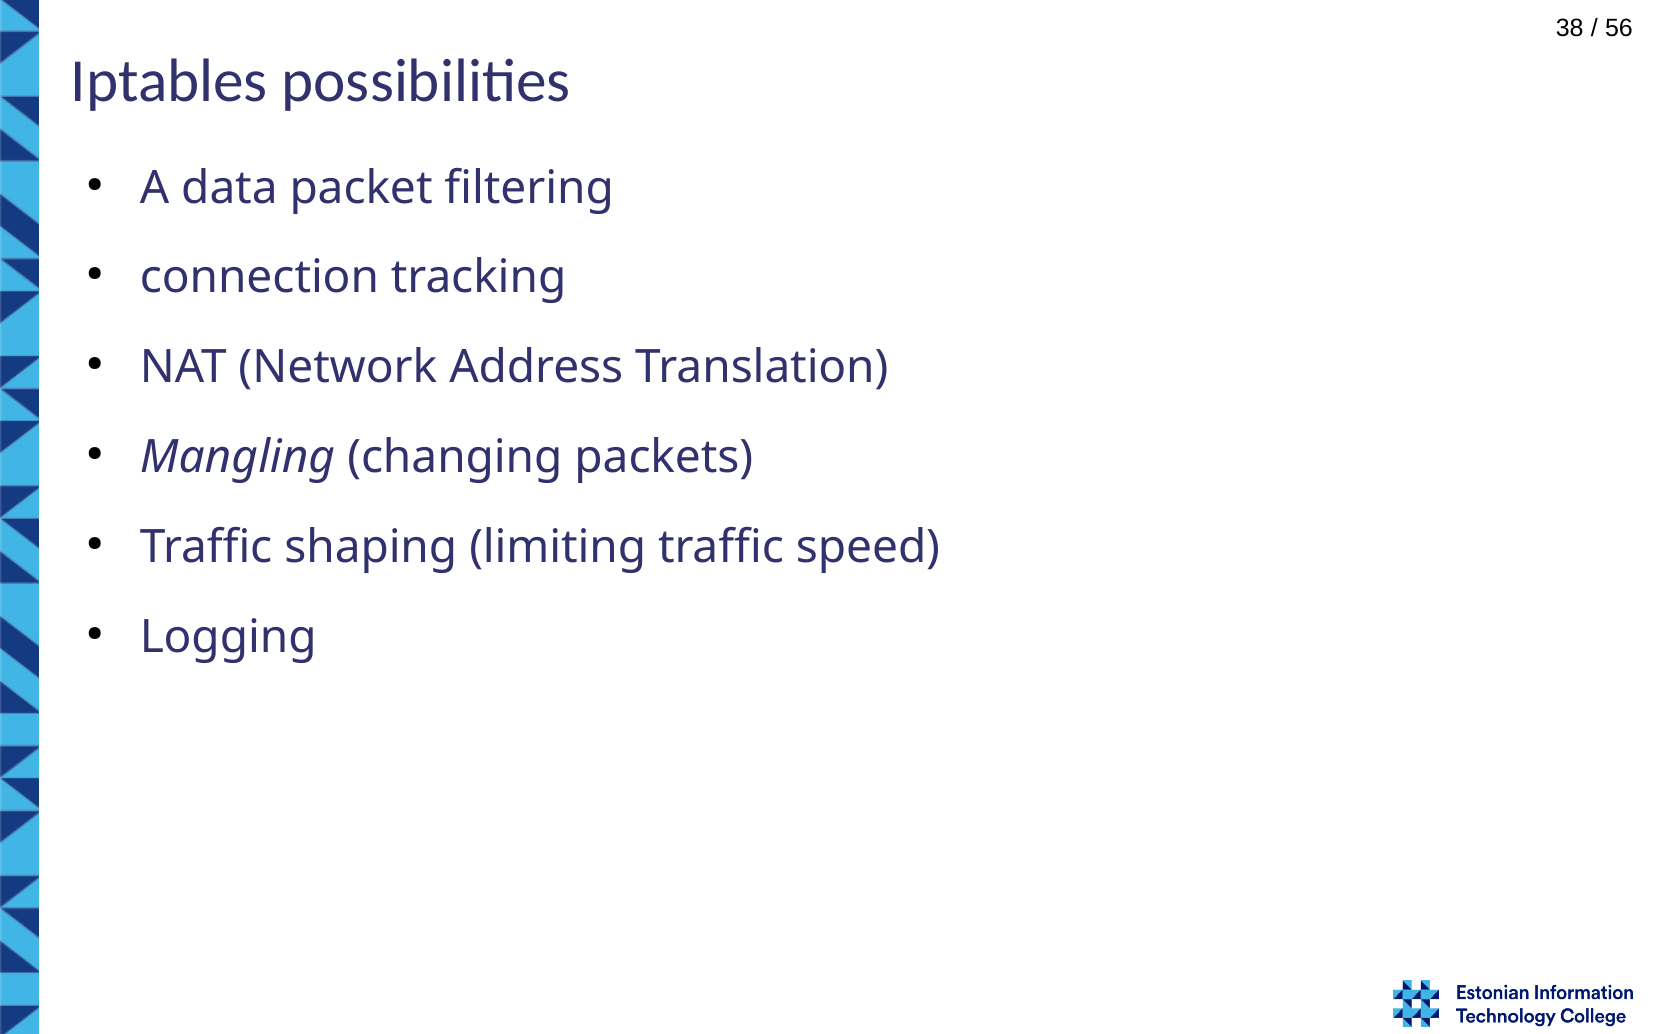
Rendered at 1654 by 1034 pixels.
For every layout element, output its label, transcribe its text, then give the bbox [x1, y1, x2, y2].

title Iptables possibilities [70, 41, 1630, 130]
list A data packet filtering connection tracking NAT (Network Address Translation) Mangling (changing packets) Traffic shaping (limiting traffic speed) Logging [68, 153, 1630, 957]
picture [1393, 980, 1633, 1027]
